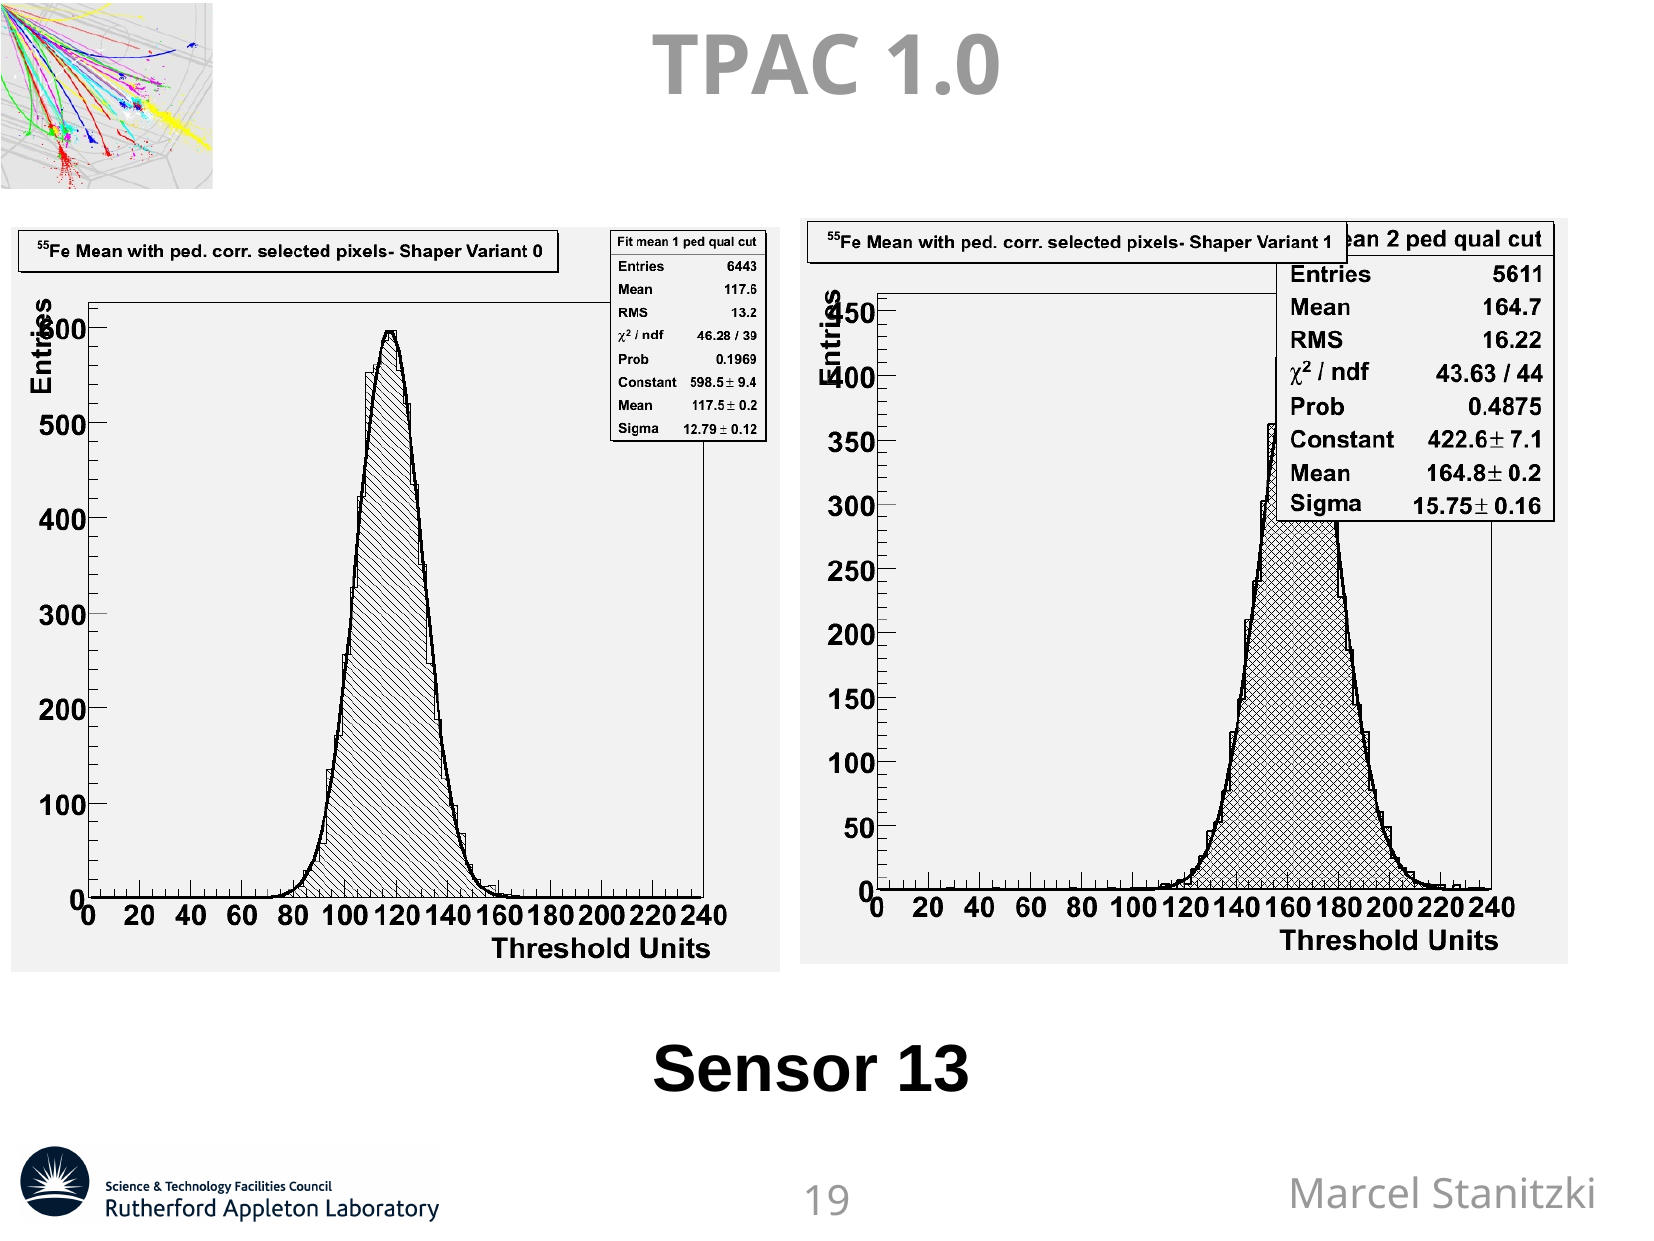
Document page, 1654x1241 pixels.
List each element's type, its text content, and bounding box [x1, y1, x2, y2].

text_box Sensor 13 [637, 1023, 986, 1114]
picture [11, 227, 780, 973]
picture [19, 1145, 439, 1222]
title TPAC 1.0 [203, 5, 1451, 119]
picture [800, 218, 1568, 964]
picture [0, 3, 213, 189]
